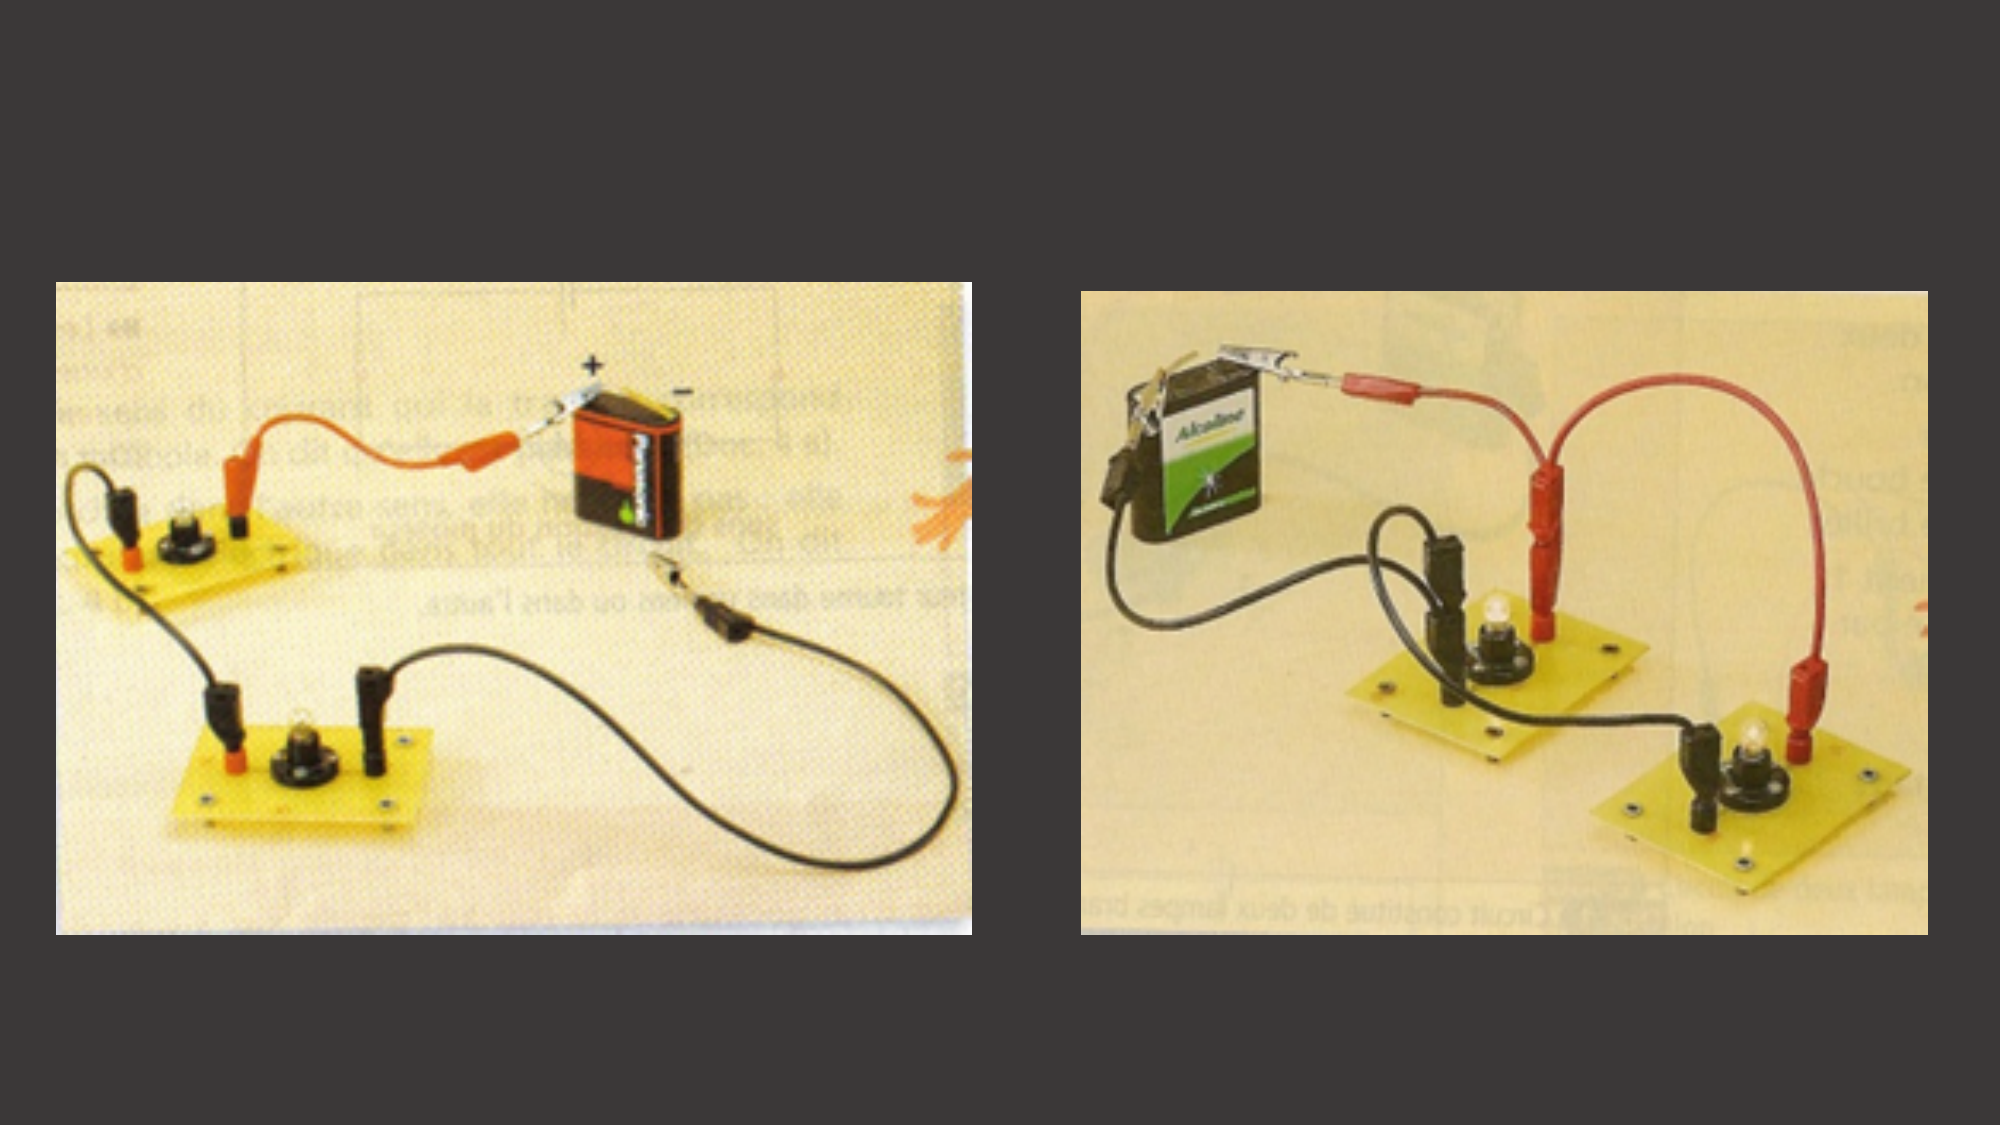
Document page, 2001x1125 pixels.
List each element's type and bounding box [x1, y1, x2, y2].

picture [56, 282, 972, 935]
picture [1081, 291, 1928, 935]
